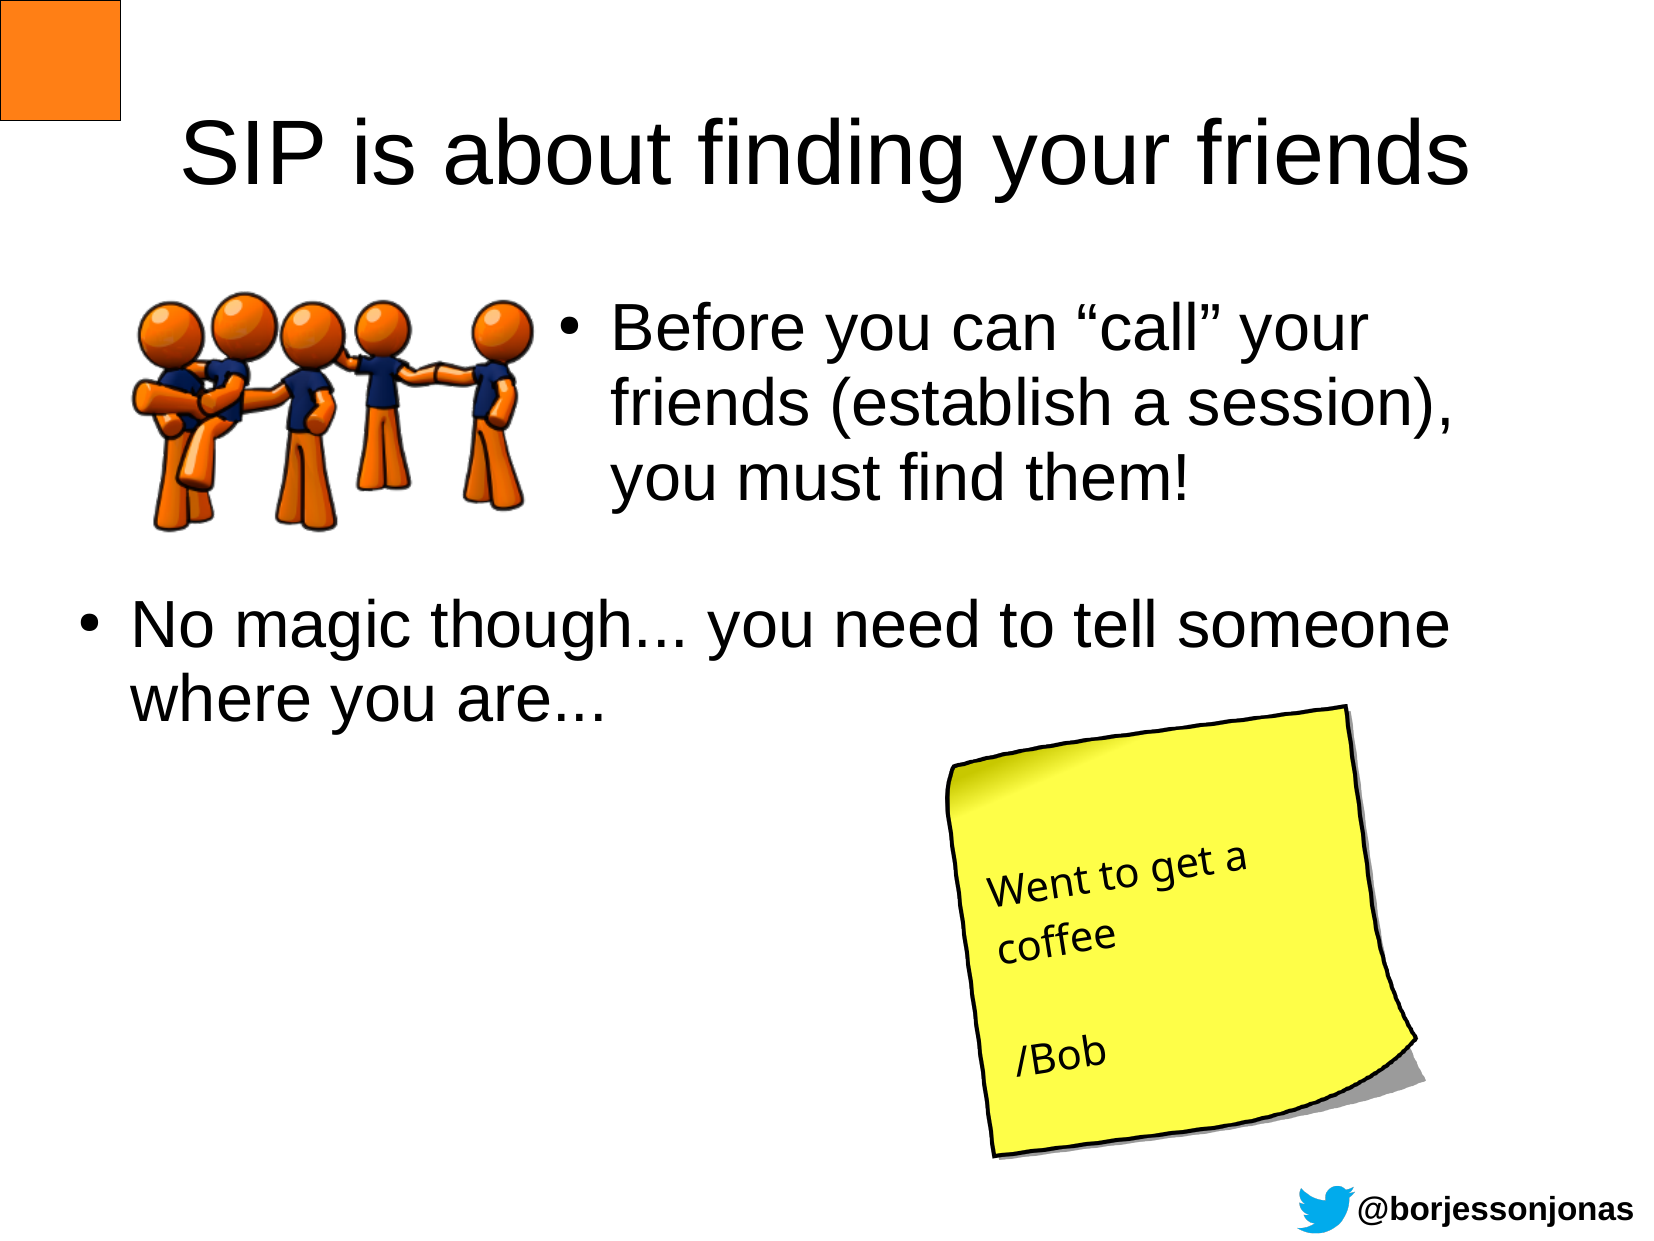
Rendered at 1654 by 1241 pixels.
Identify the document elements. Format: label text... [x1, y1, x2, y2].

text_box No magic though... you need to tell someone where you are... [60, 586, 1546, 751]
text_box Went to get a coffee /Bob [967, 797, 1411, 1141]
picture [945, 704, 1426, 1241]
list Before you can “call” your friends (establish a session), you must find them! [541, 290, 1571, 556]
title SIP is about finding your friends [82, 49, 1571, 257]
picture [117, 269, 541, 572]
